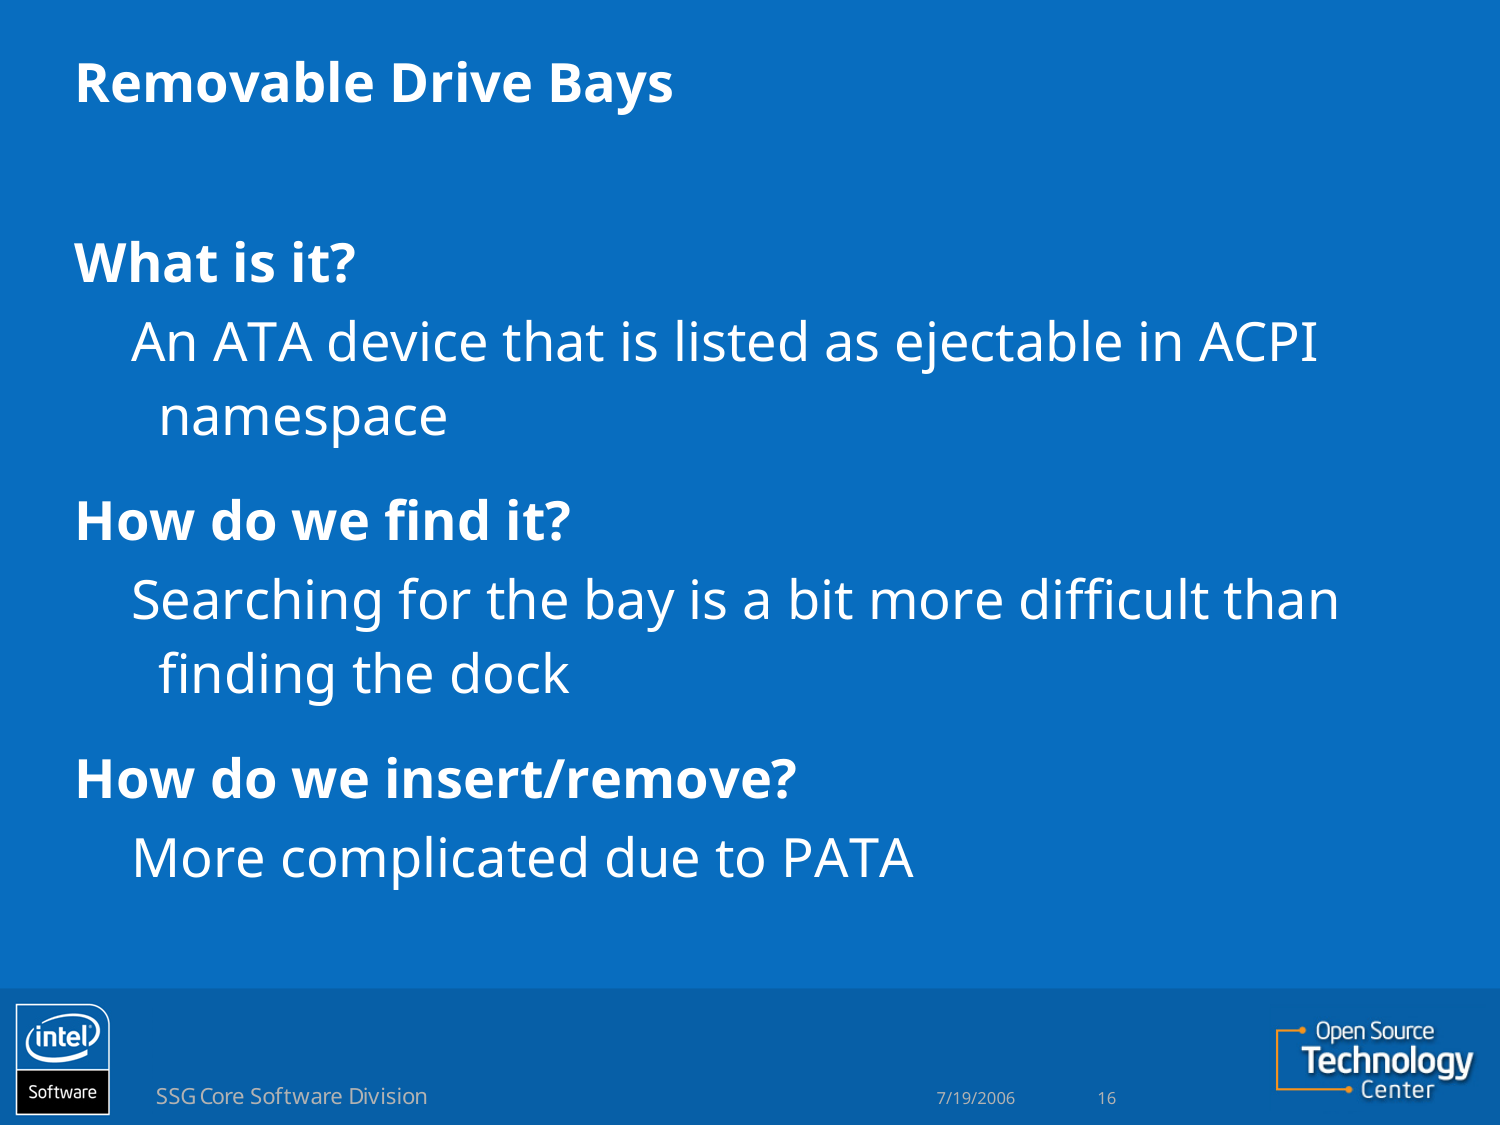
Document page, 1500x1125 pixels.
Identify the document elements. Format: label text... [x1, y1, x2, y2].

picture [0, 0, 1500, 1125]
list What is it? An ATA device that is listed as ejectable in ACPI namespace How do we find it? Searching for the bay is a bit more difficult than finding the dock How do we insert/remove? More complicated due to PATA [74, 224, 1427, 938]
title Removable Drive Bays [74, 44, 1427, 191]
